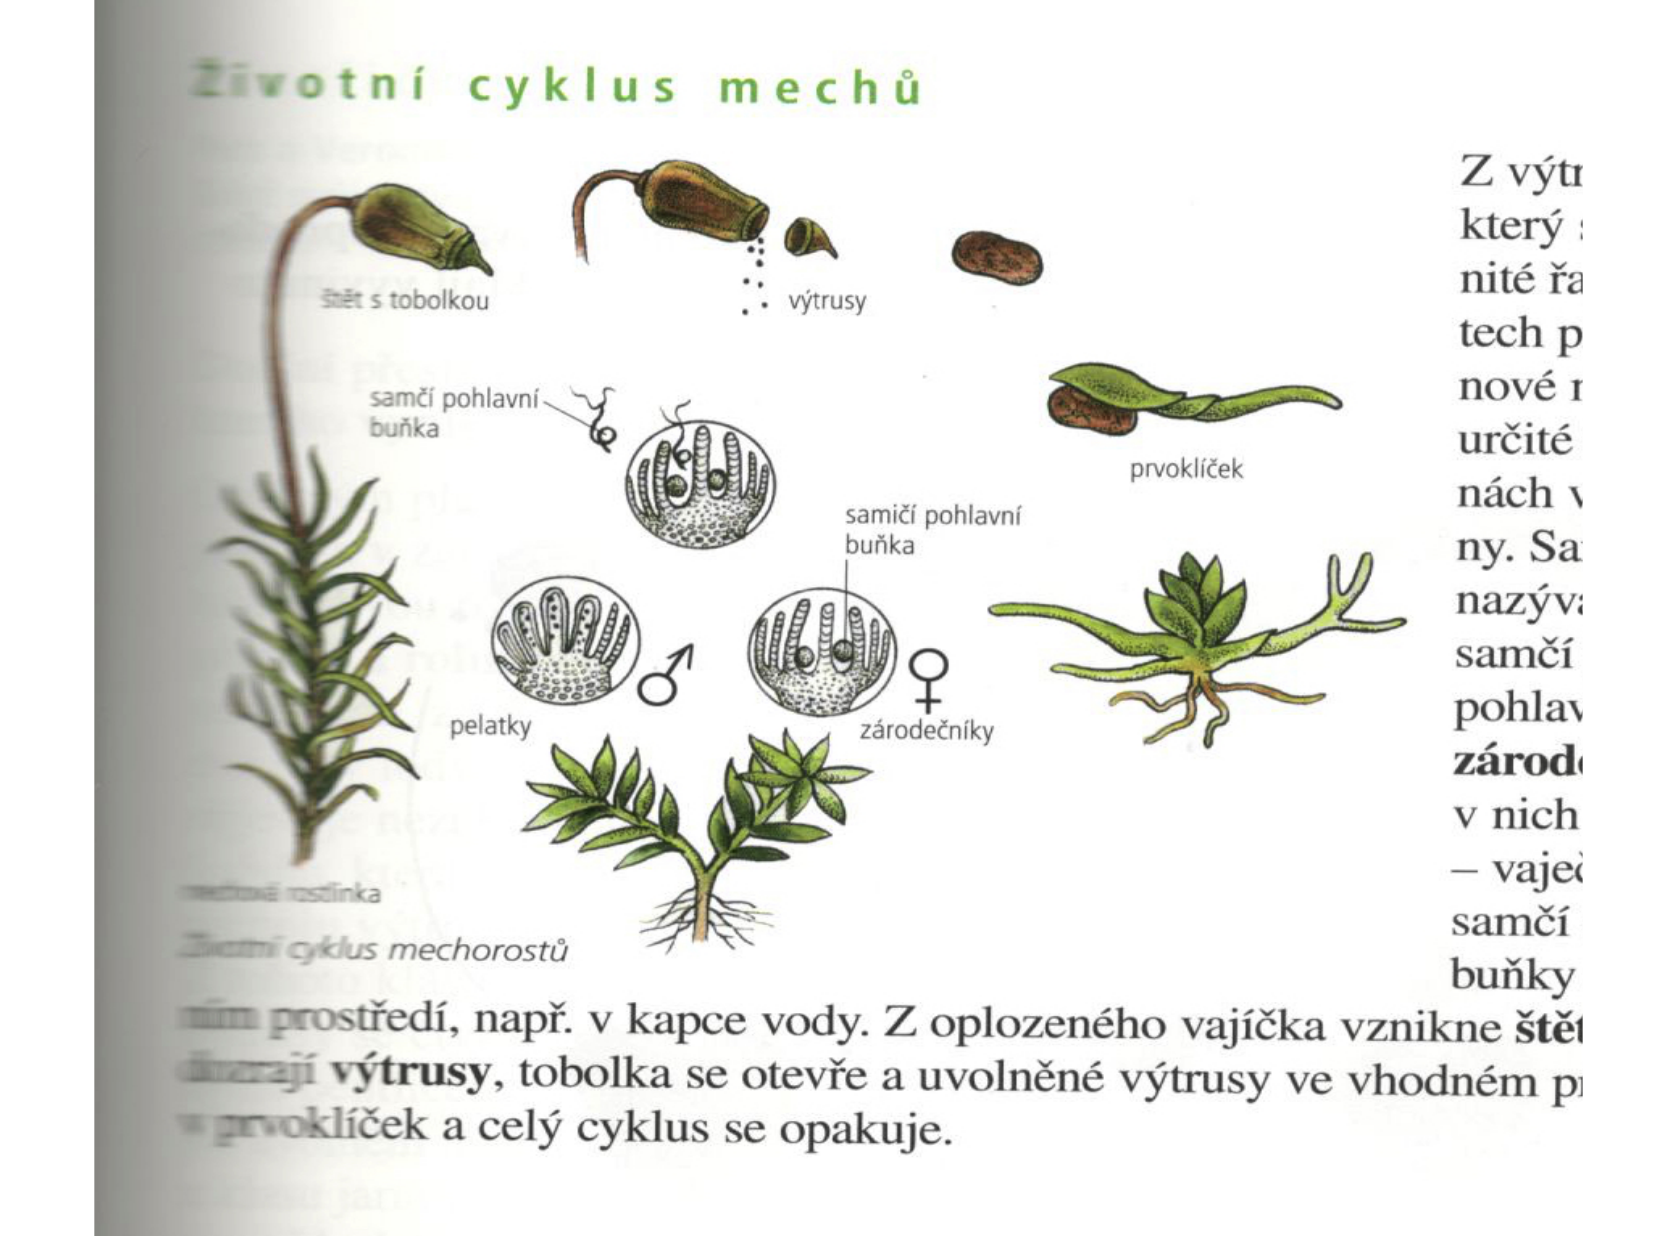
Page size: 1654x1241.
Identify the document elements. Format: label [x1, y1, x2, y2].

picture [94, 0, 1583, 1236]
